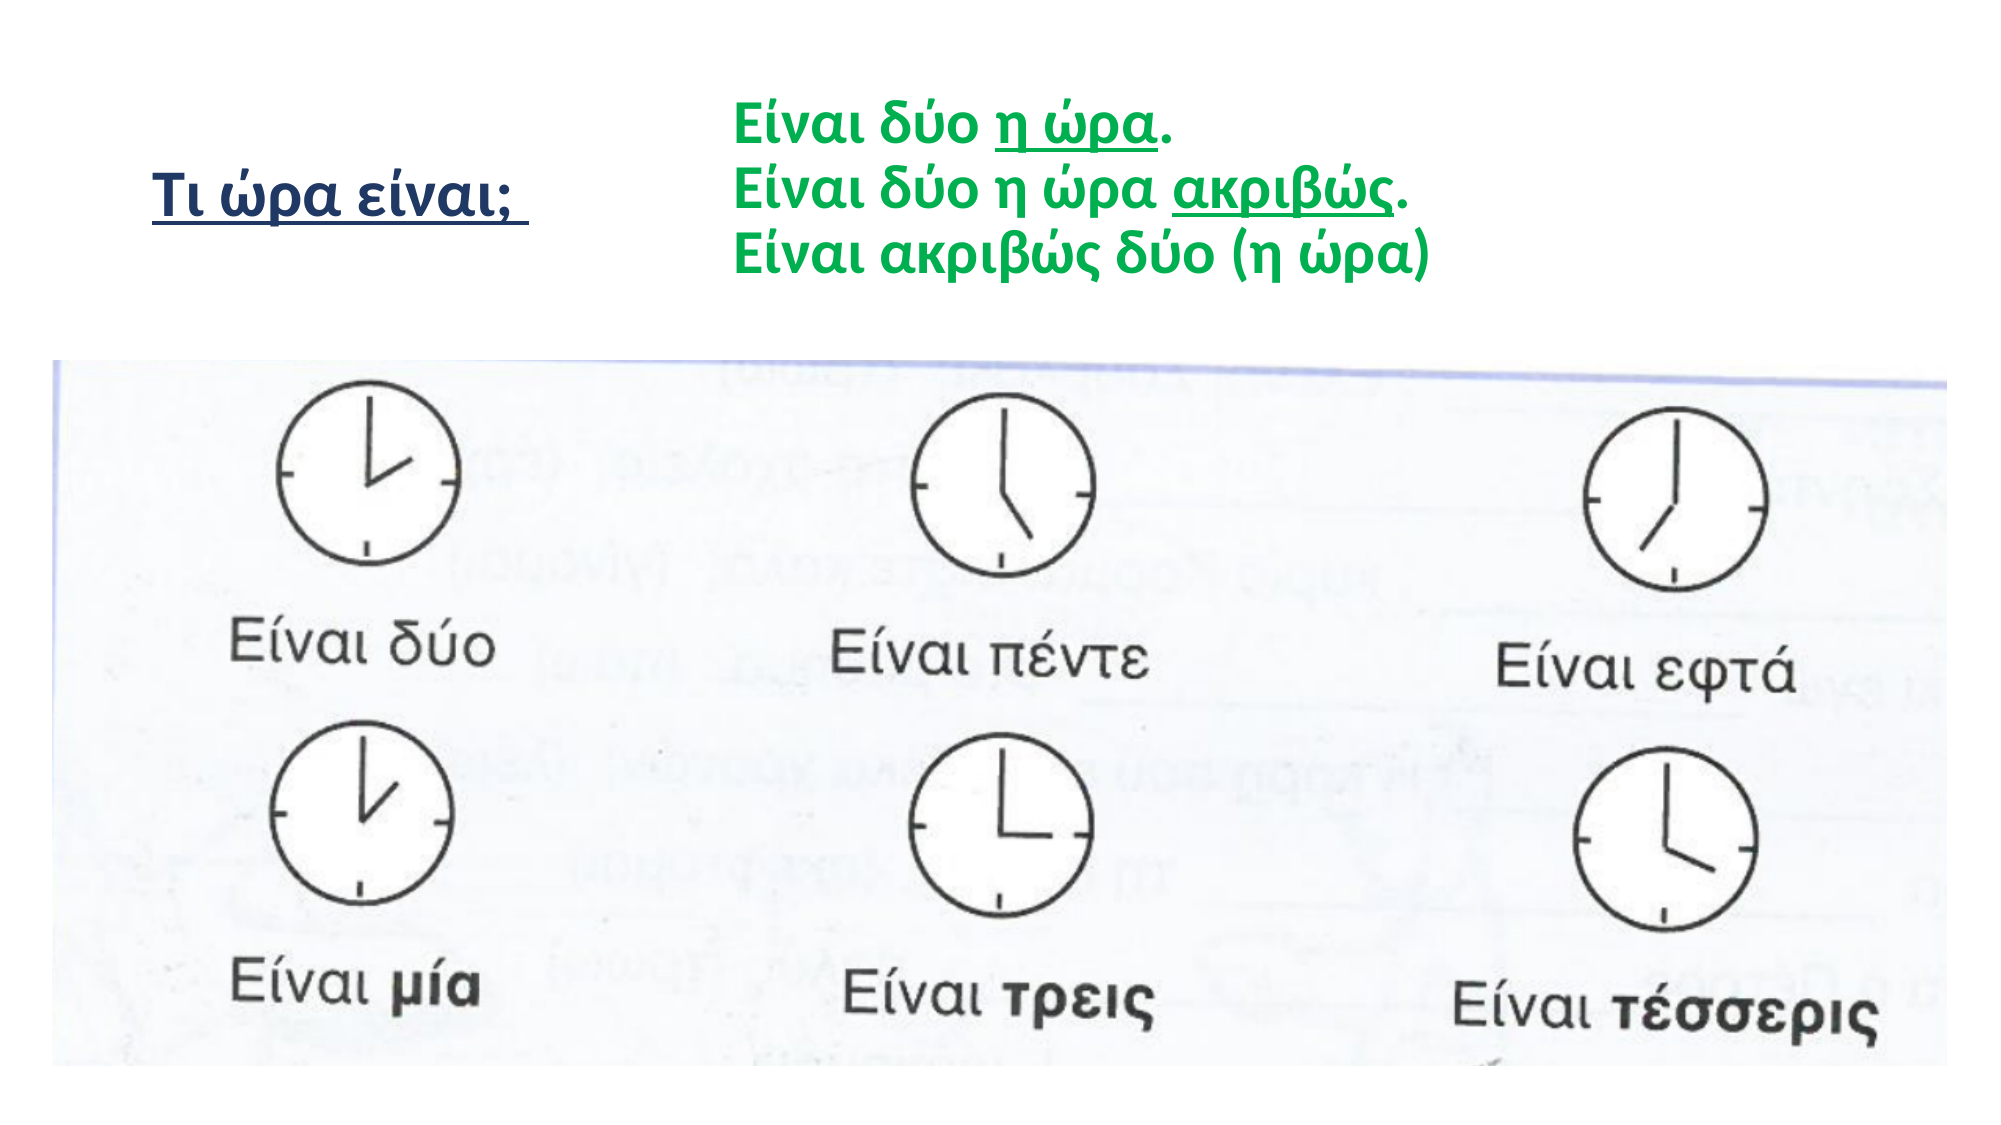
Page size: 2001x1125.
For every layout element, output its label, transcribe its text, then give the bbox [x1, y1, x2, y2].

text_box Είναι δύο η ώρα. Είναι δύο η ώρα ακριβώς. Είναι ακριβώς δύο (η ώρα) [718, 82, 1864, 304]
picture [52, 360, 1947, 1066]
title Τι ώρα είναι; [137, 84, 611, 306]
